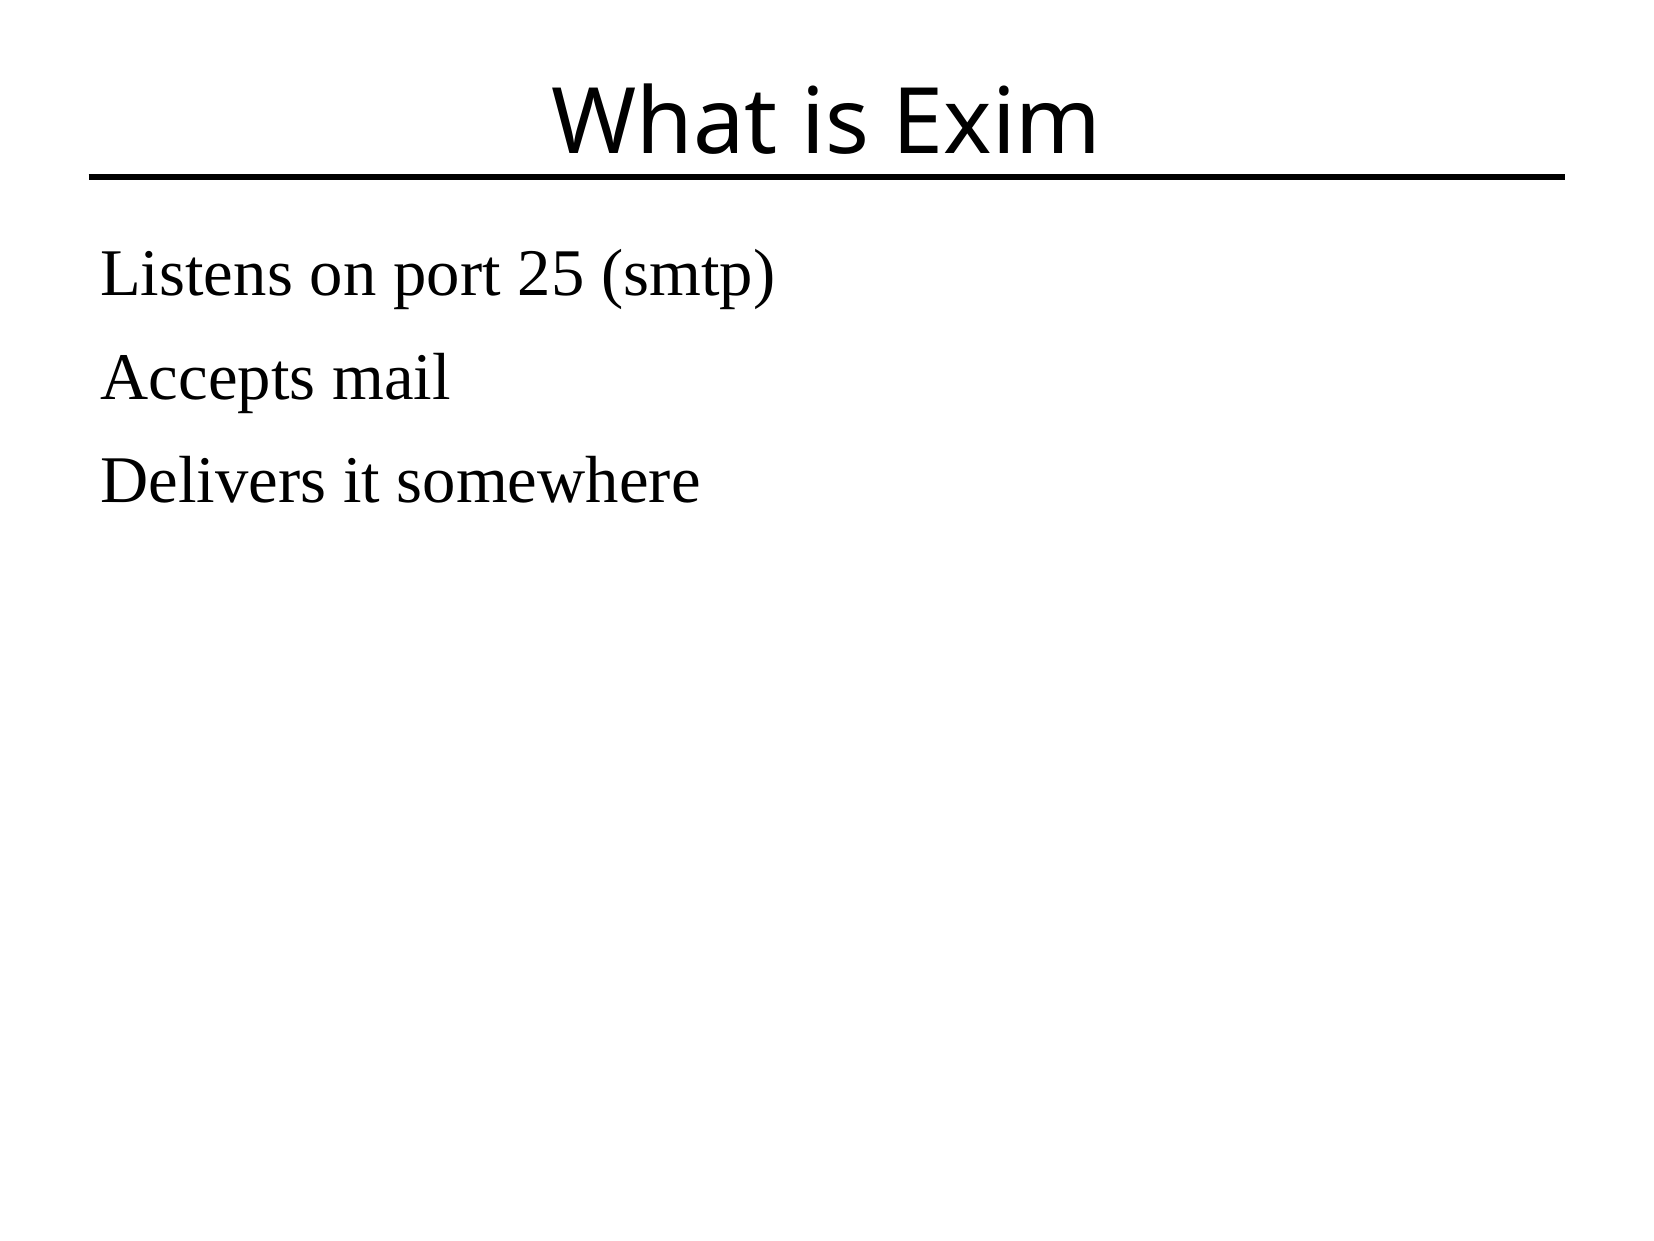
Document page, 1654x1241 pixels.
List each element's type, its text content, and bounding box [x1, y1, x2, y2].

title What is Exim [82, 29, 1571, 207]
list Listens on port 25 (smtp) Accepts mail Delivers it somewhere [82, 236, 1571, 1123]
